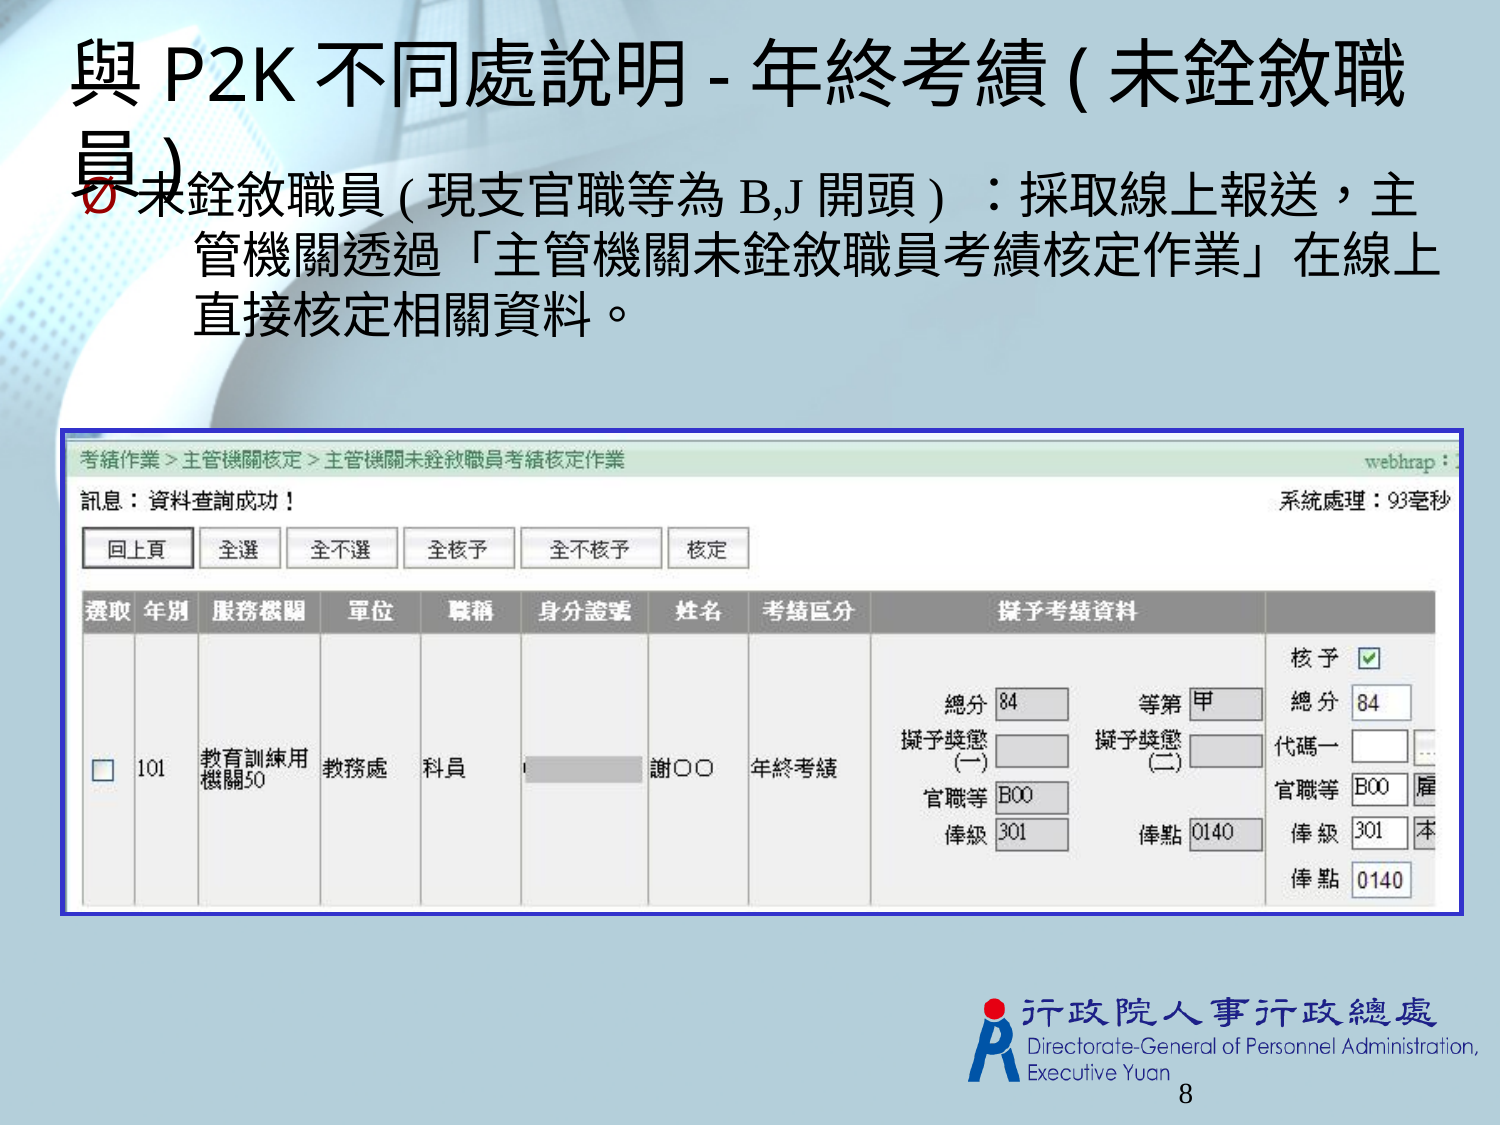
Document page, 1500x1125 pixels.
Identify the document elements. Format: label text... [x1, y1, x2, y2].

picture [64, 432, 1459, 912]
title 與P2K不同處說明-年終考績(未銓敘職員) [53, 19, 1471, 207]
list 未銓敘職員(現支官職等為B,J開頭) ：採取線上報送，主管機關透過「主管機關未銓敘職員考績核定作業」在線上直接核定相關資料。 [64, 207, 1469, 421]
text_box [1163, 1066, 1477, 1125]
